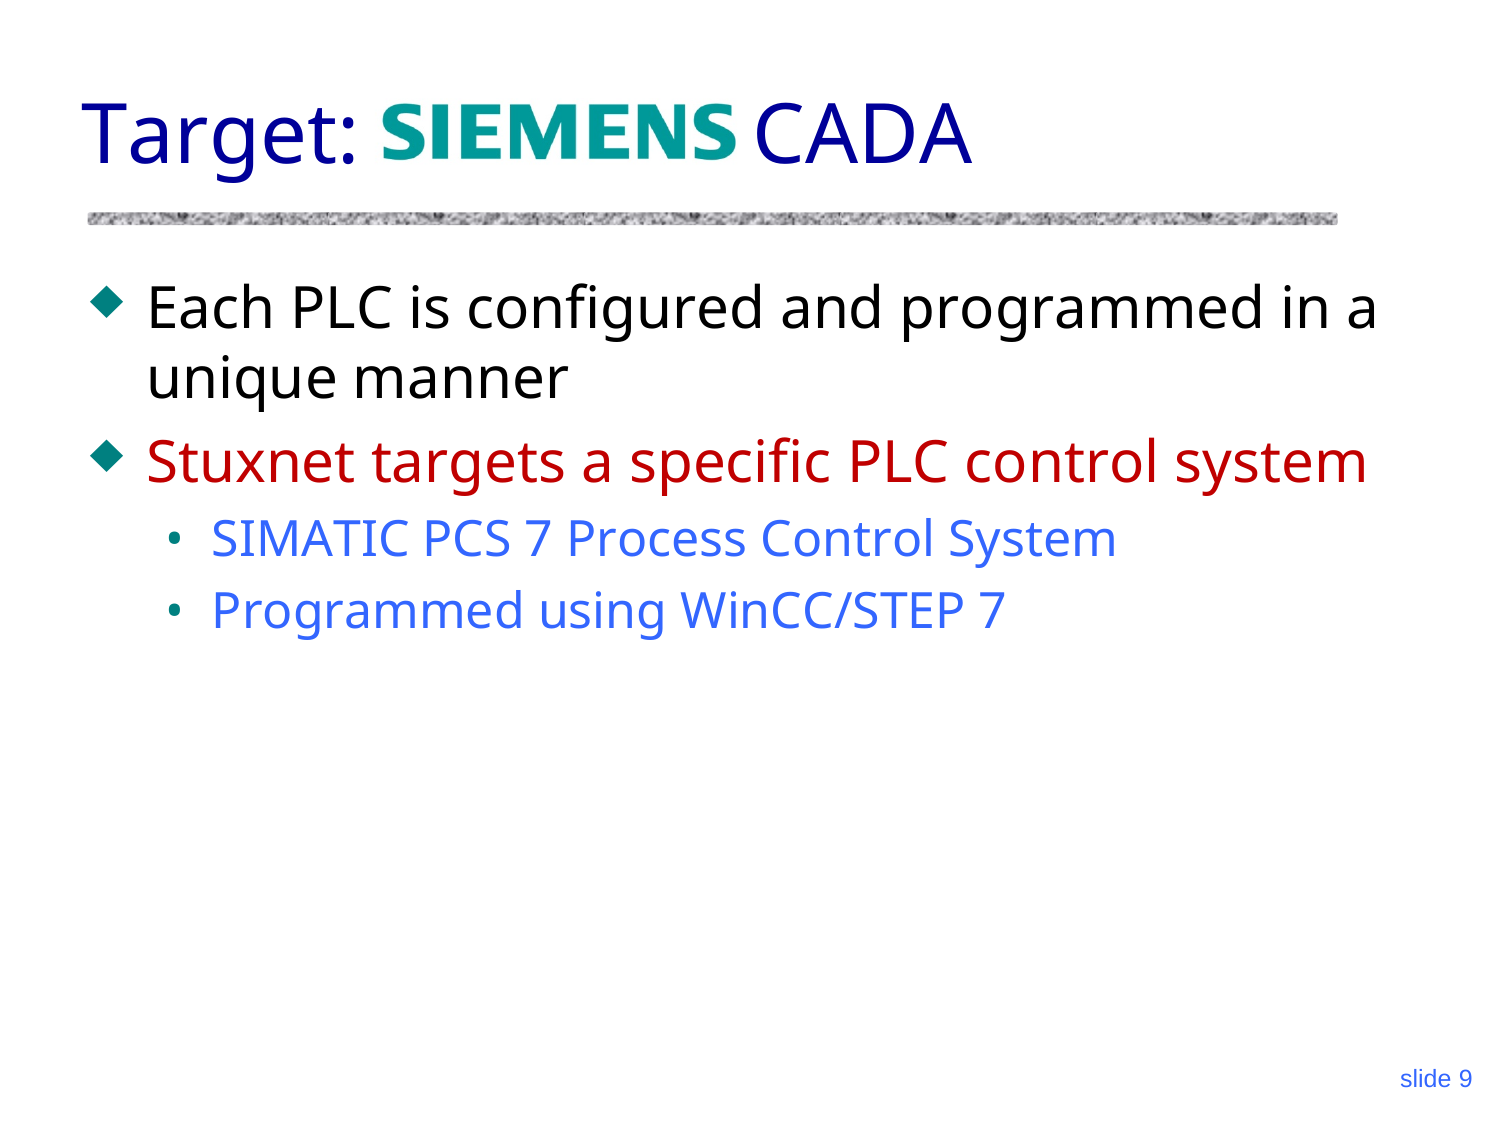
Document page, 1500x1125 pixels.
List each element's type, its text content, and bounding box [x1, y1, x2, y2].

list Each PLC is configured and programmed in a unique manner Stuxnet targets a specific PLC control system SIMATIC PCS 7 Process Control System Programmed using WinCC/STEP 7 [74, 262, 1463, 1063]
title Target: SCADA [66, 37, 1342, 188]
picture [364, 87, 751, 178]
text_box slide <number> [1174, 1025, 1488, 1101]
picture [87, 212, 1338, 226]
